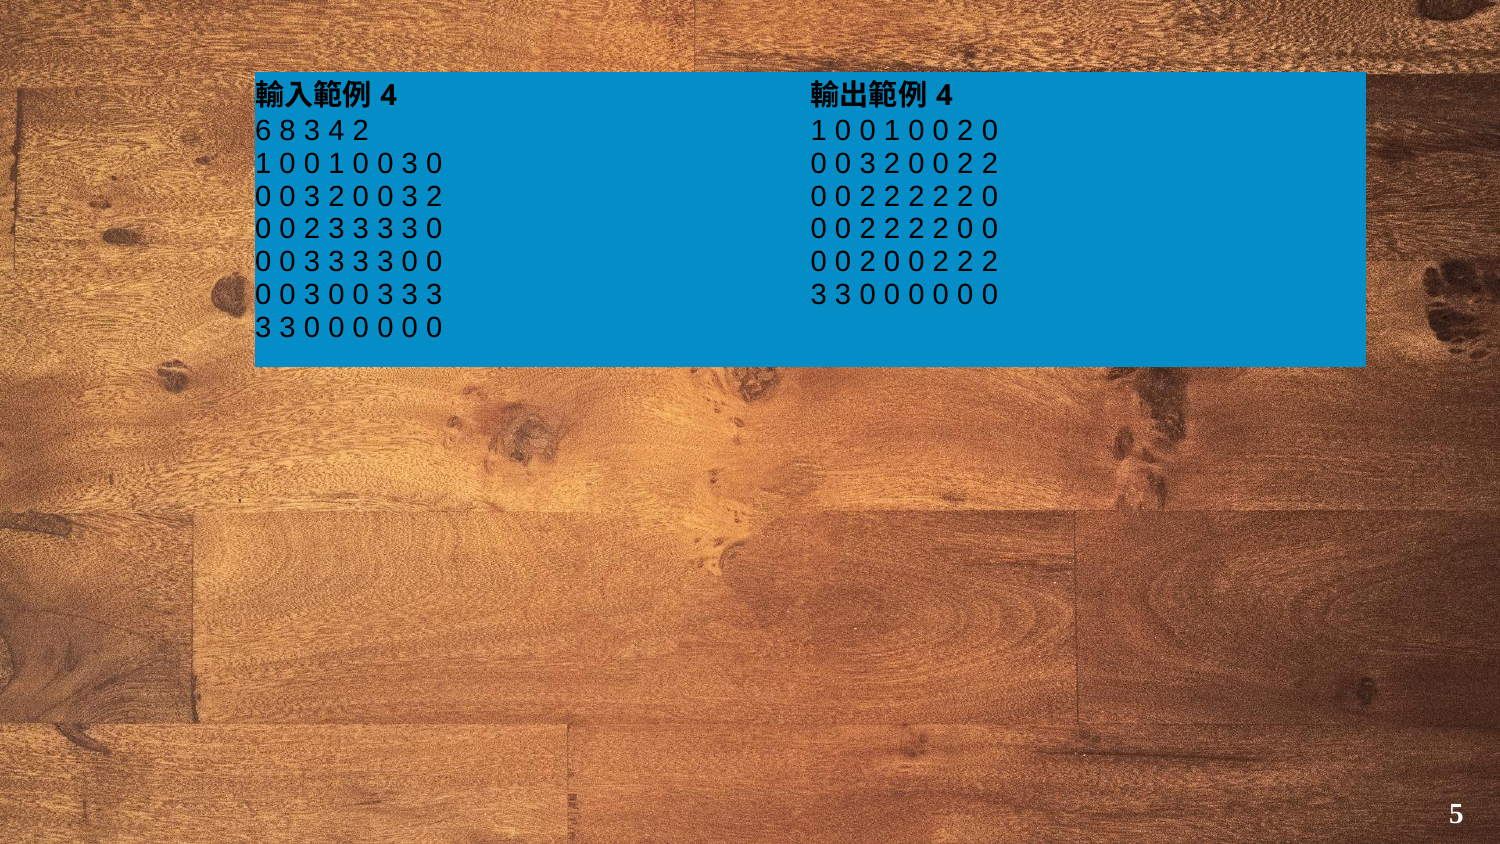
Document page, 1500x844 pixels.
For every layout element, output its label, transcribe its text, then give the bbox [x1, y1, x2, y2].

slide_number 5 [1434, 779, 1500, 844]
table_header 輸入範例4 6 8 3 4 2 1 0 0 1 0 0 3 0 0 0 3 2 0 0 3 2 0 0 2 3 3 3 3 0 0 0 3 3 3 3 0 0 0 0 3 0 0 3 3 3 3 3 0 0 0 0 0 0 [255, 72, 811, 367]
table_header 輸出範例4 1 0 0 1 0 0 2 0 0 0 3 2 0 0 2 2 0 0 2 2 2 2 2 0 0 0 2 2 2 2 0 0 0 0 2 0 0 2 2 2 3 3 0 0 0 0 0 0 [811, 72, 1366, 367]
